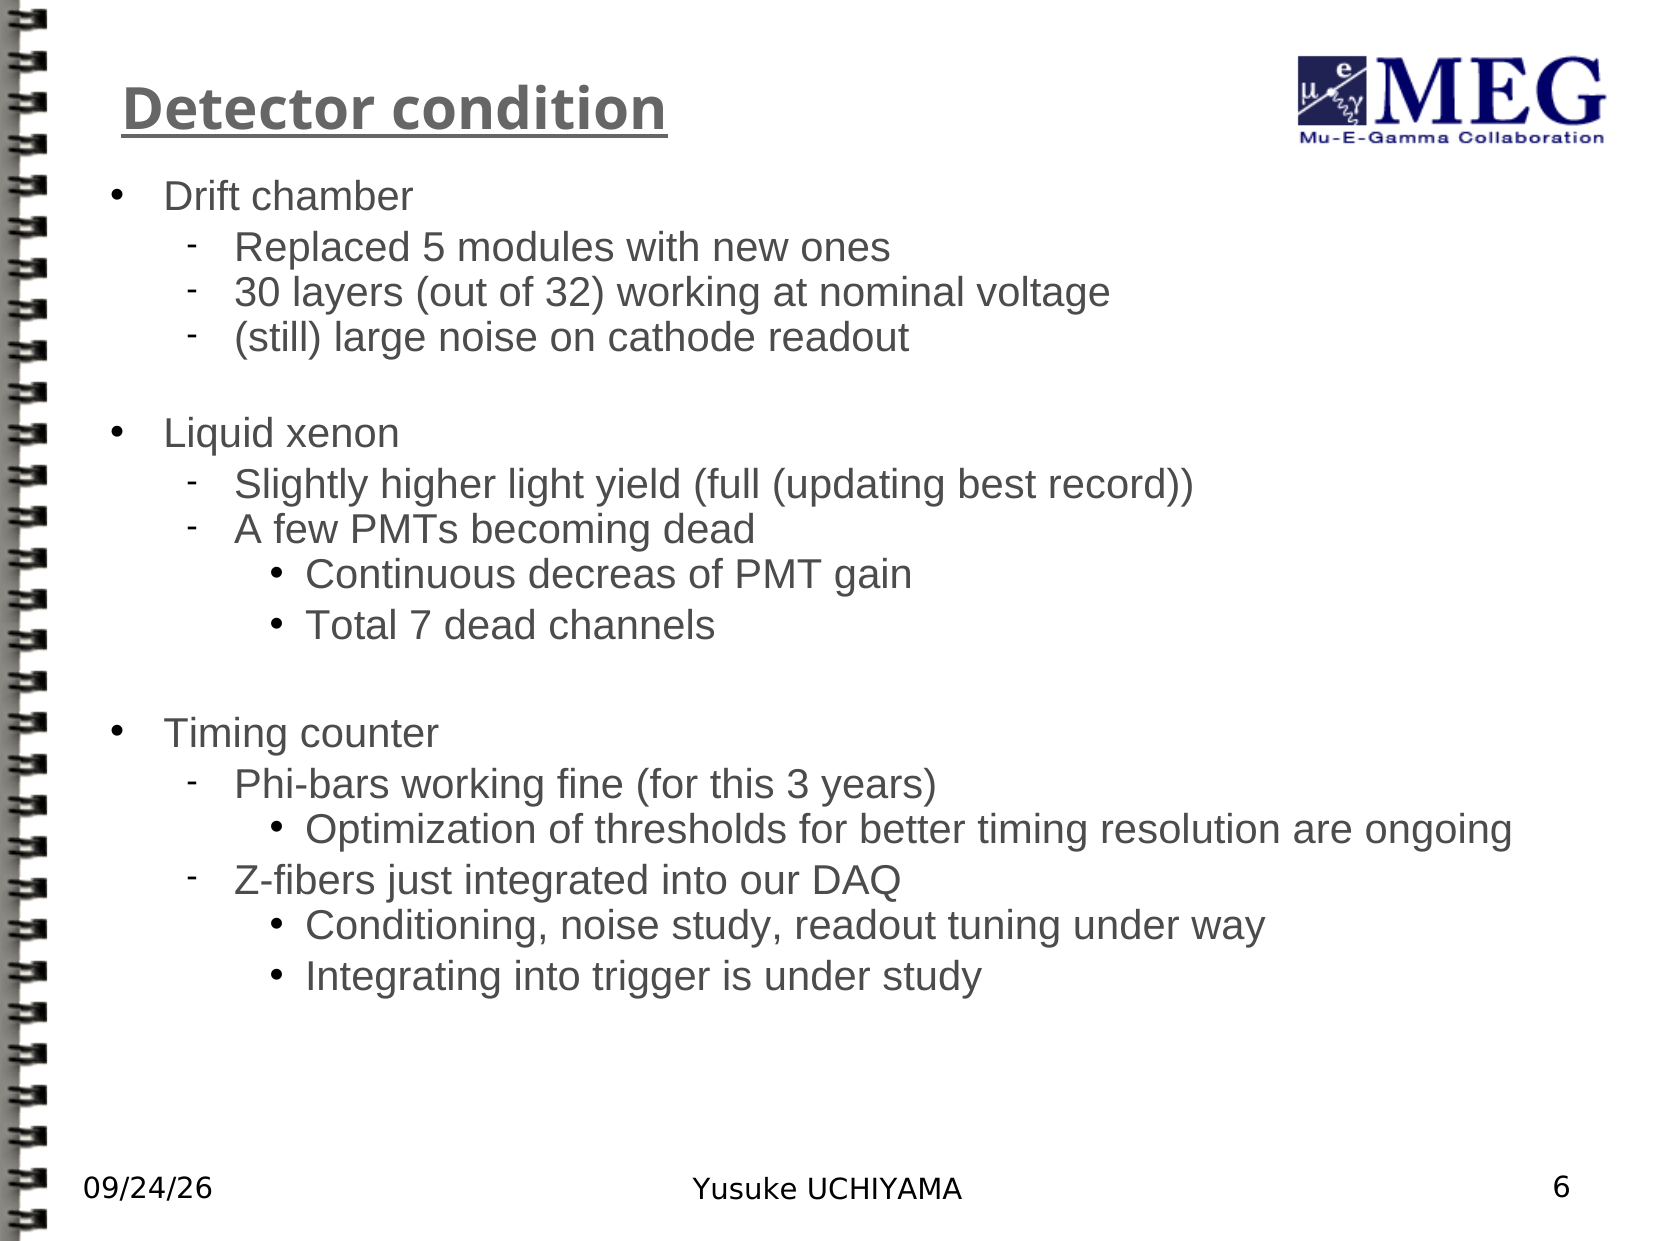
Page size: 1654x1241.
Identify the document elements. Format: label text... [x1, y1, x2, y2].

title Detector condition [121, 50, 1300, 162]
picture [0, 0, 1654, 1241]
list Drift chamber Replaced 5 modules with new ones 30 layers (out of 32) working at nominal voltage (still) large noise on cathode readout Liquid xenon Slightly higher light yield (full (updating best record)) A few PMTs becoming dead Continuous decreas of PMT gain Total 7 dead channels Timing counter Phi-bars working fine (for this 3 years) Optimization of thresholds for better timing resolution are ongoing Z-fibers just integrated into our DAQ Conditioning, noise study, readout tuning under way Integrating into trigger is under study [92, 174, 1571, 1094]
